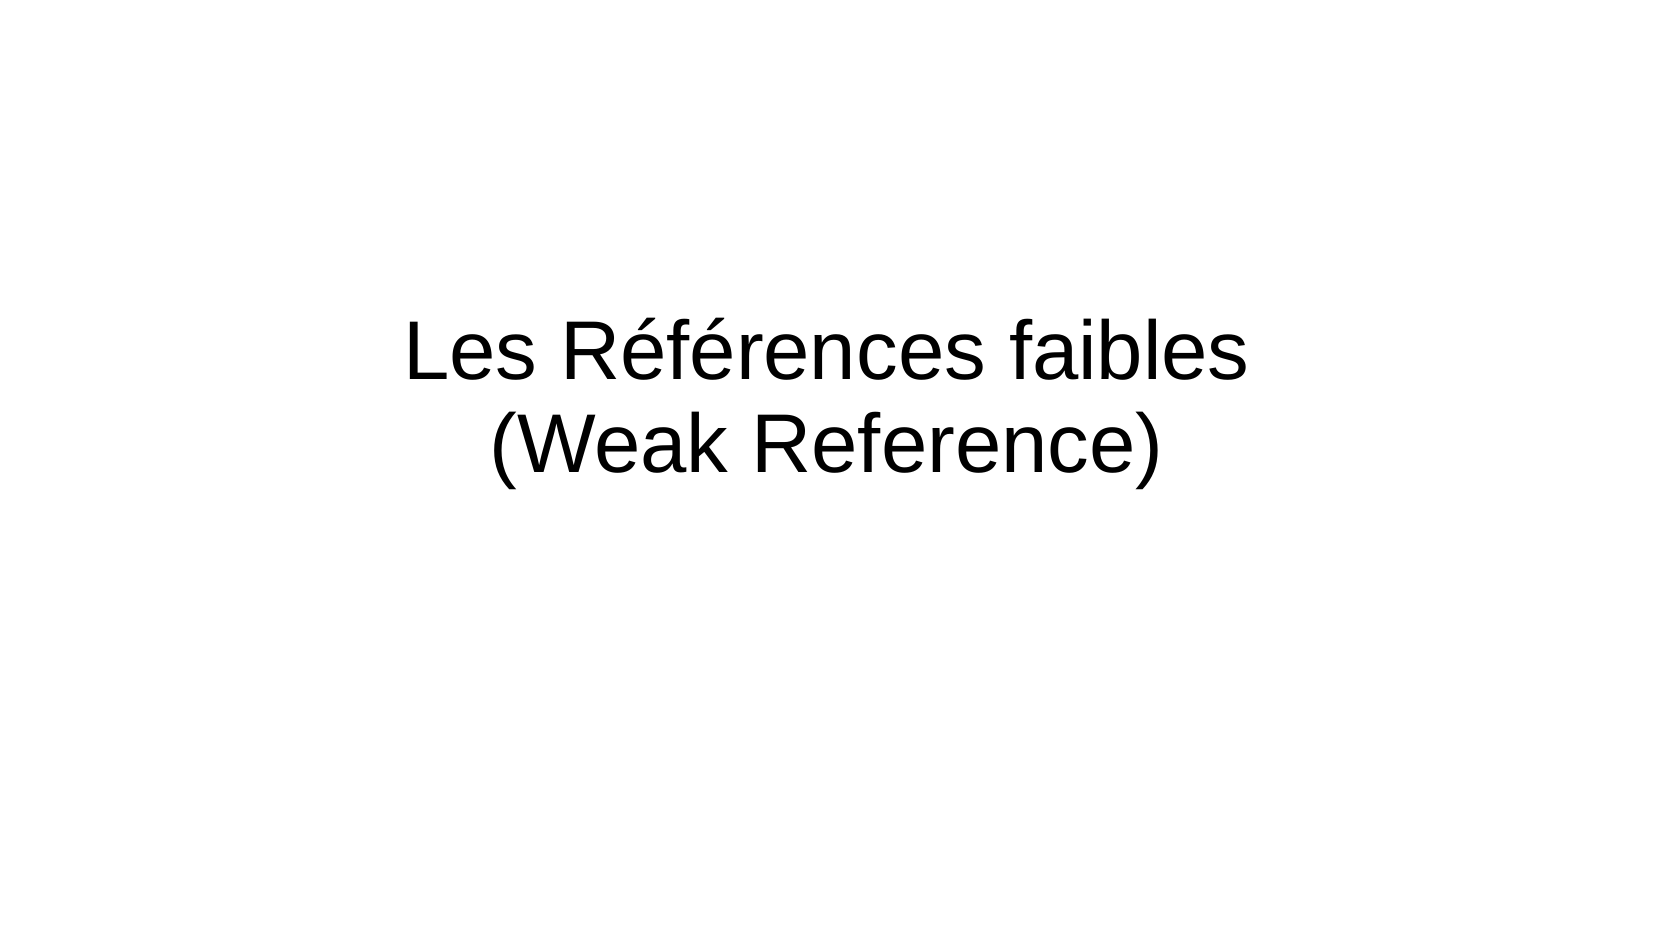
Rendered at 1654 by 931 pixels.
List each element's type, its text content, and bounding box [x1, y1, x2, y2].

subtitle Les Références faibles (Weak Reference) [82, 37, 1571, 757]
